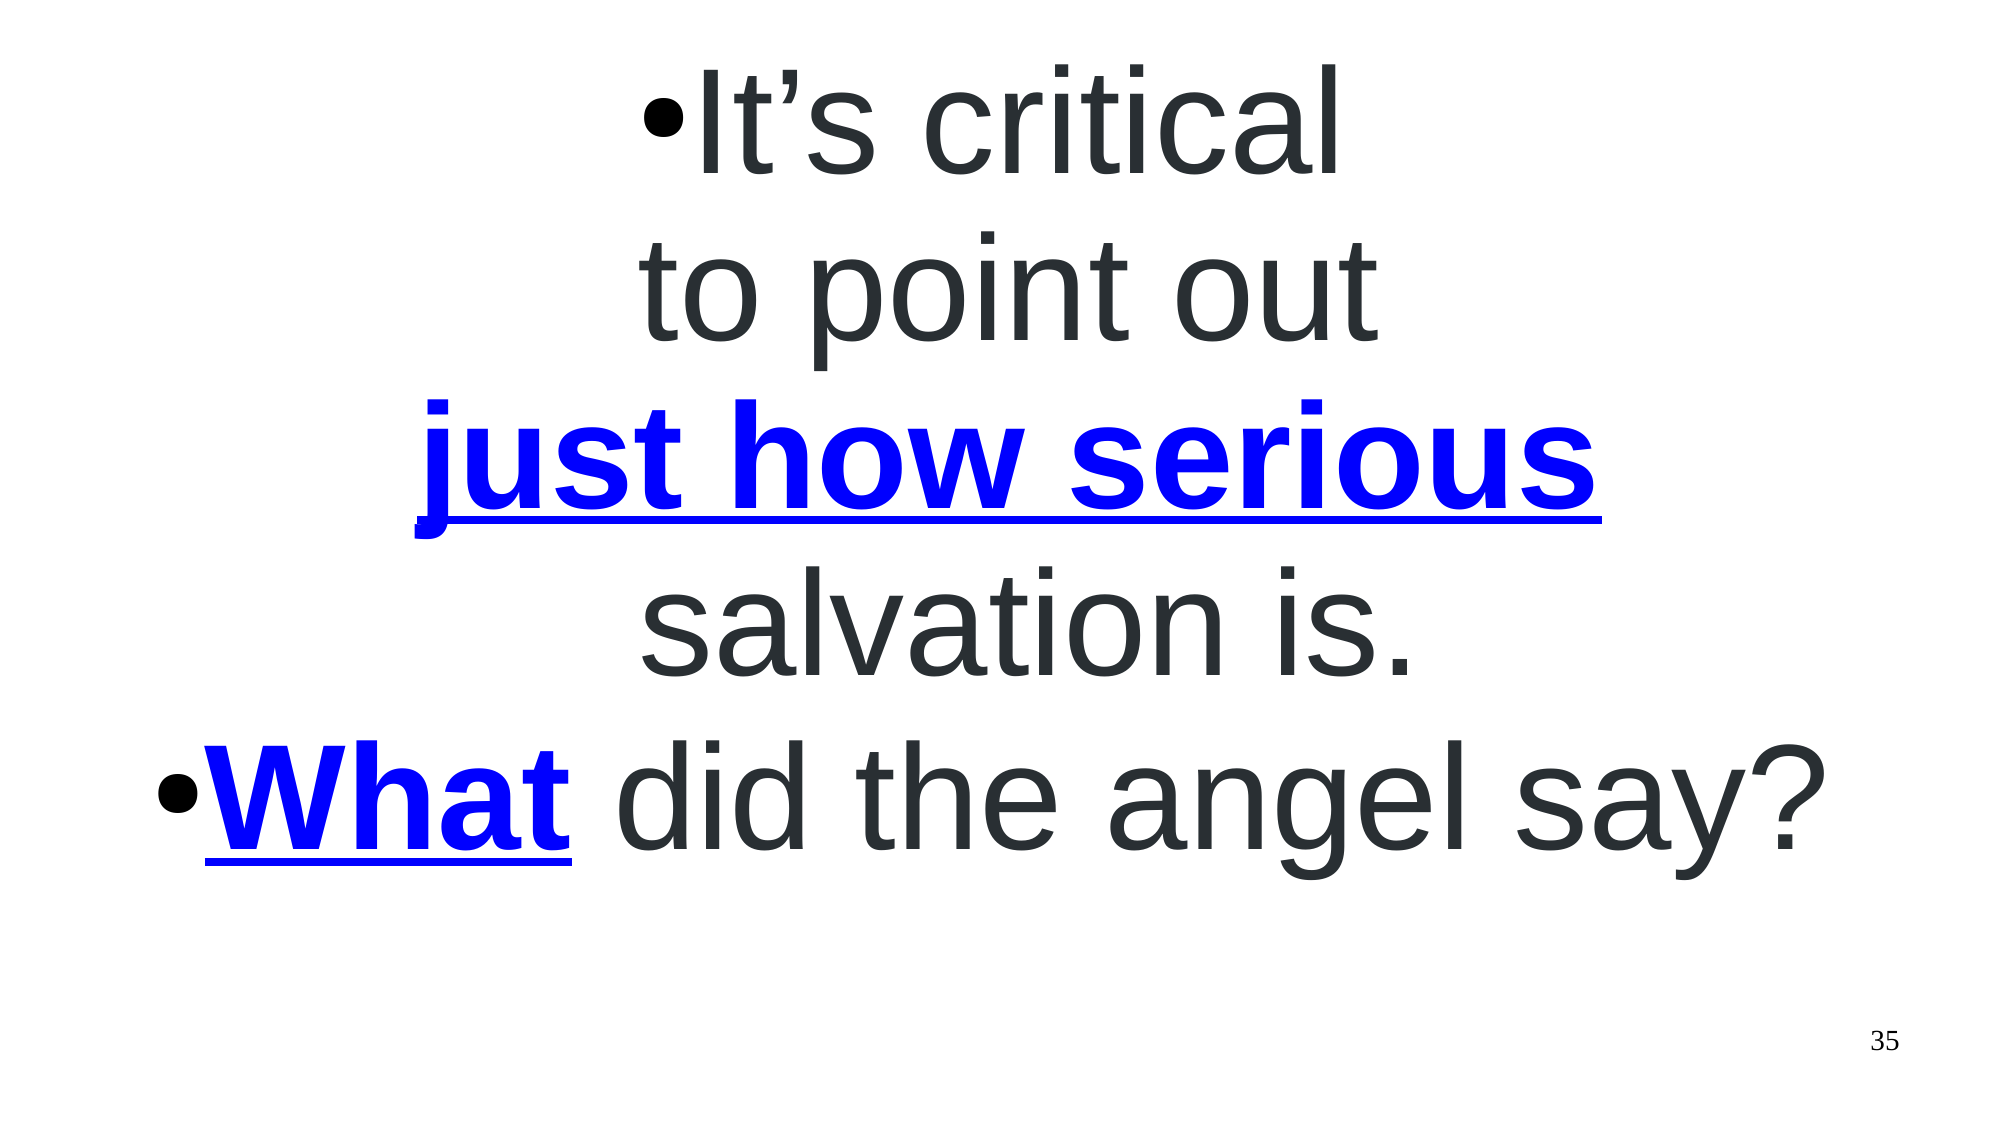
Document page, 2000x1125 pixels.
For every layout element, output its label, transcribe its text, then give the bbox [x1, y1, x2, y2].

list It’s critical to point out just how serious salvation is. What did the angel say? [37, 37, 1988, 1088]
